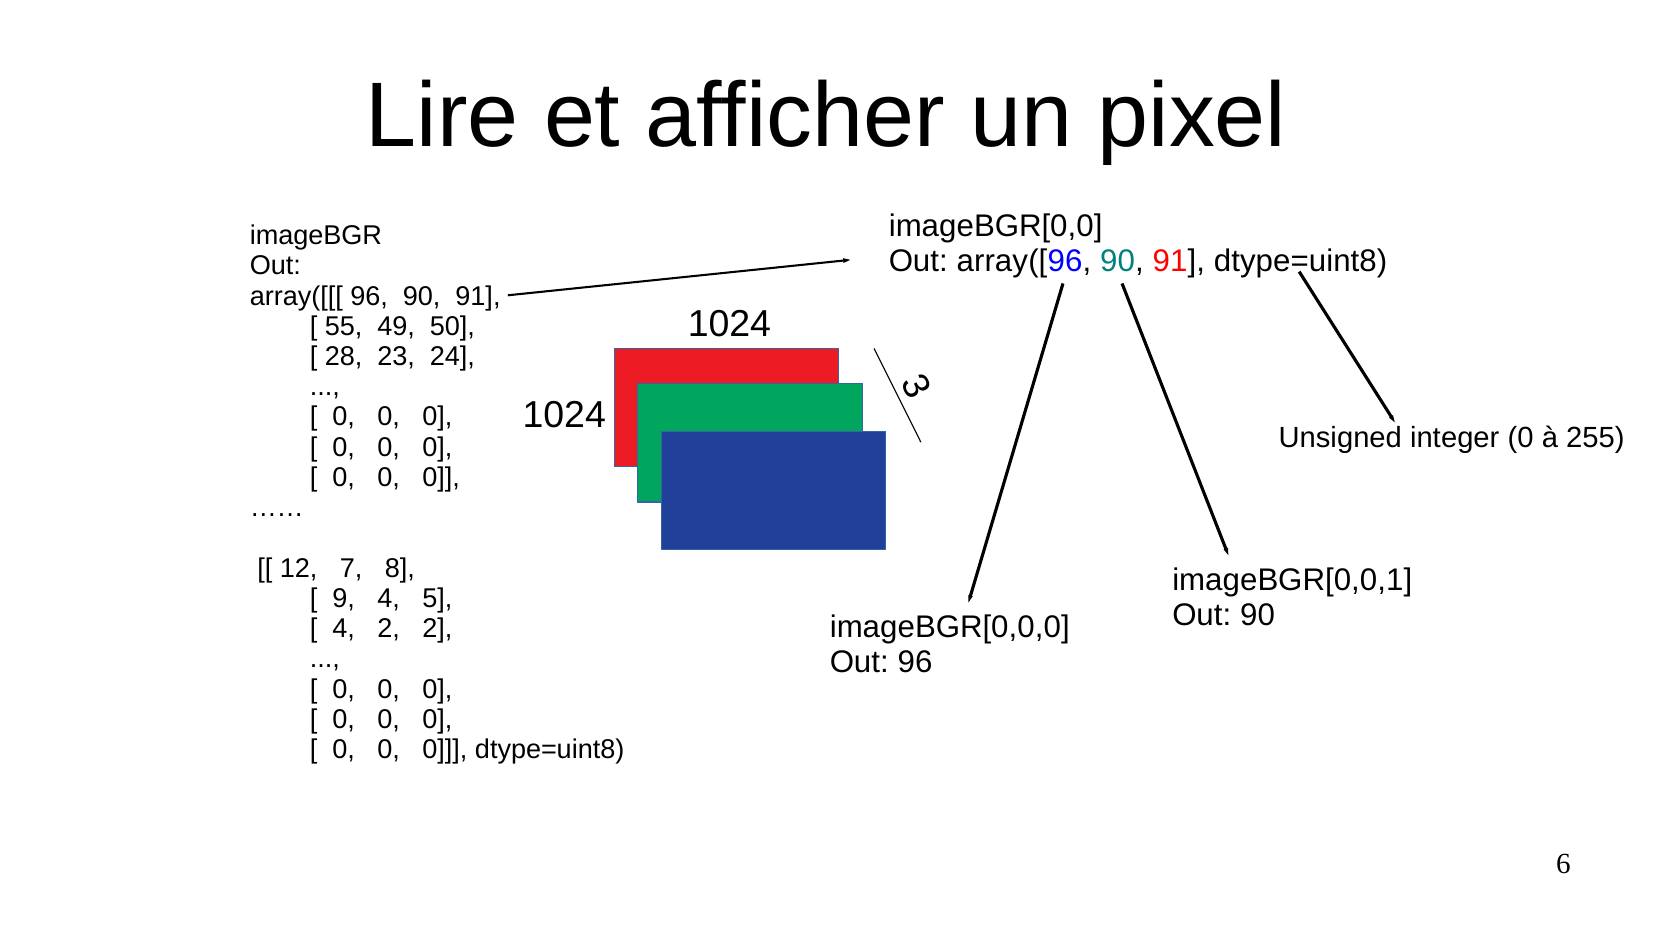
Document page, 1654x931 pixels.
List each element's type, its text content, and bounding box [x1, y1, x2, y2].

text_box imageBGR[0,0,0] Out: 96 [814, 602, 1134, 702]
text_box [614, 348, 886, 550]
title Lire et afficher un pixel [82, 37, 1571, 193]
text_box 1024 [673, 295, 786, 353]
text_box imageBGR[0,0] Out: array([96, 90, 91], dtype=uint8) [874, 200, 1642, 367]
text_box 1024 [507, 386, 621, 443]
text_box imageBGR Out: array([[[ 96, 90, 91], [ 55, 49, 50], [ 28, 23, 24], ..., [ 0, 0, 0], [ 0, 0, 0], [ 0, 0, 0]], …… [[ 12, 7, 8], [ 9, 4, 5], [ 4, 2, 2], ..., [ 0, 0, 0], [ 0, 0, 0], [ 0, 0, 0]]], dtype=uint8) [118, 212, 756, 931]
text_box imageBGR[0,0,1] Out: 90 [1157, 555, 1477, 654]
text_box Unsigned integer (0 à 255) [1263, 413, 1641, 461]
